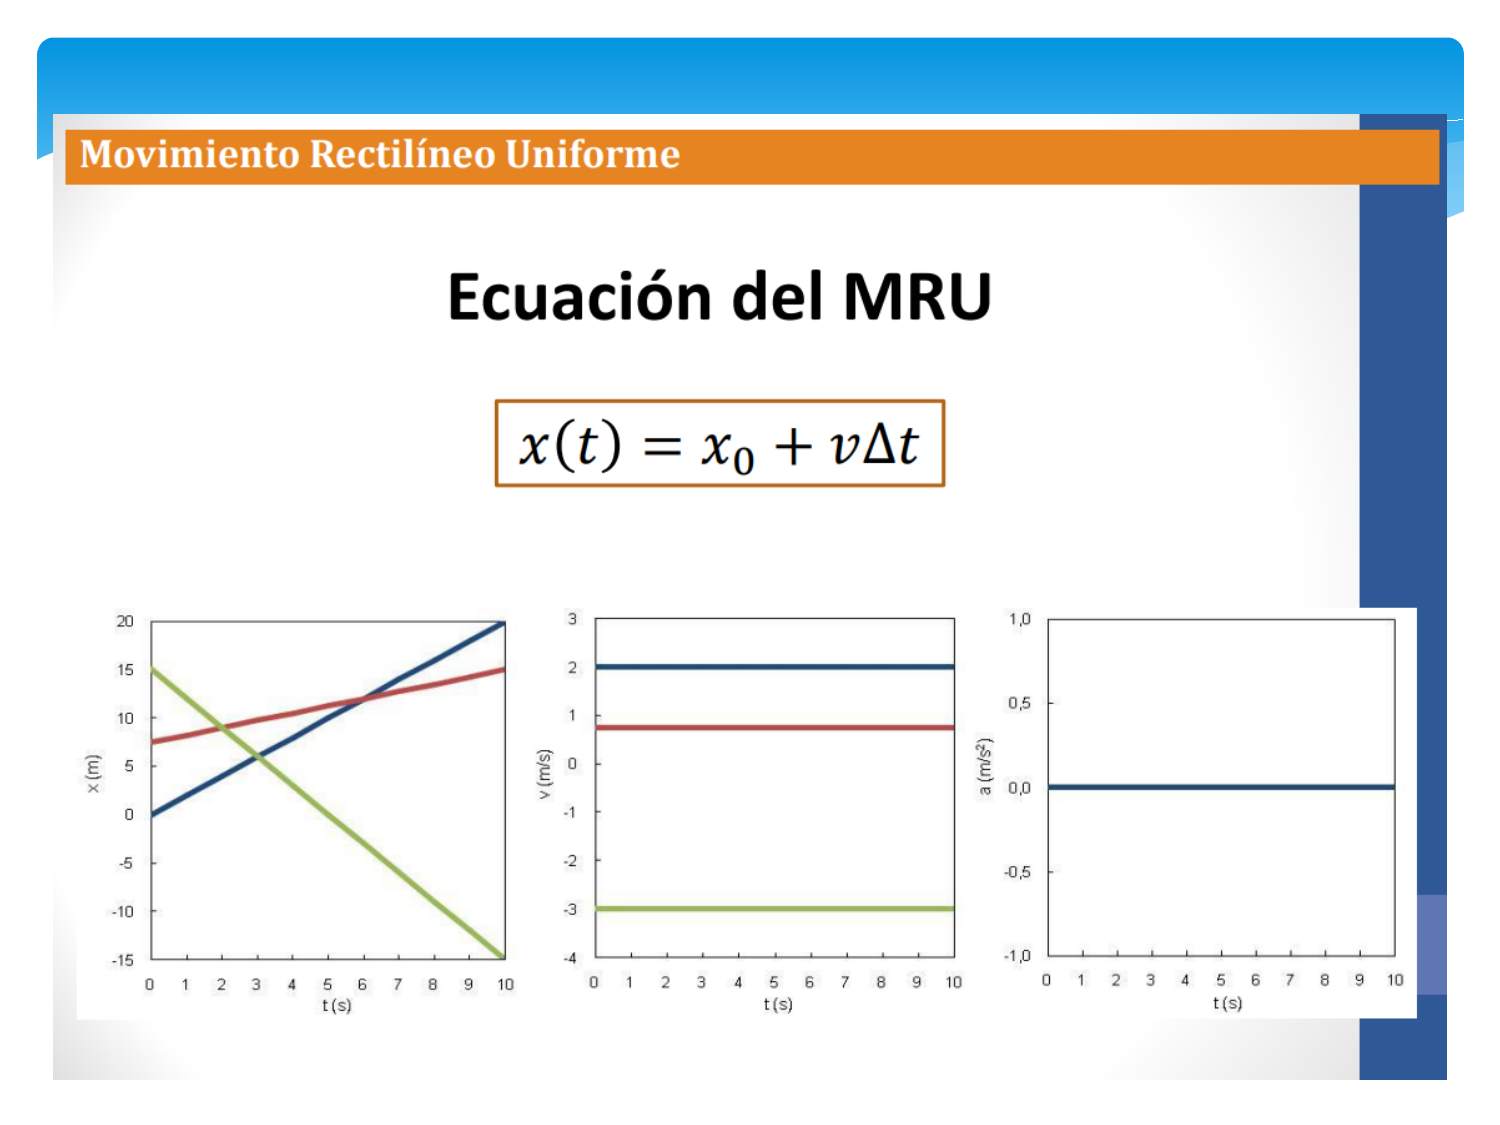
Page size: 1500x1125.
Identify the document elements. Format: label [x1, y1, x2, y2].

picture [53, 114, 1447, 1080]
